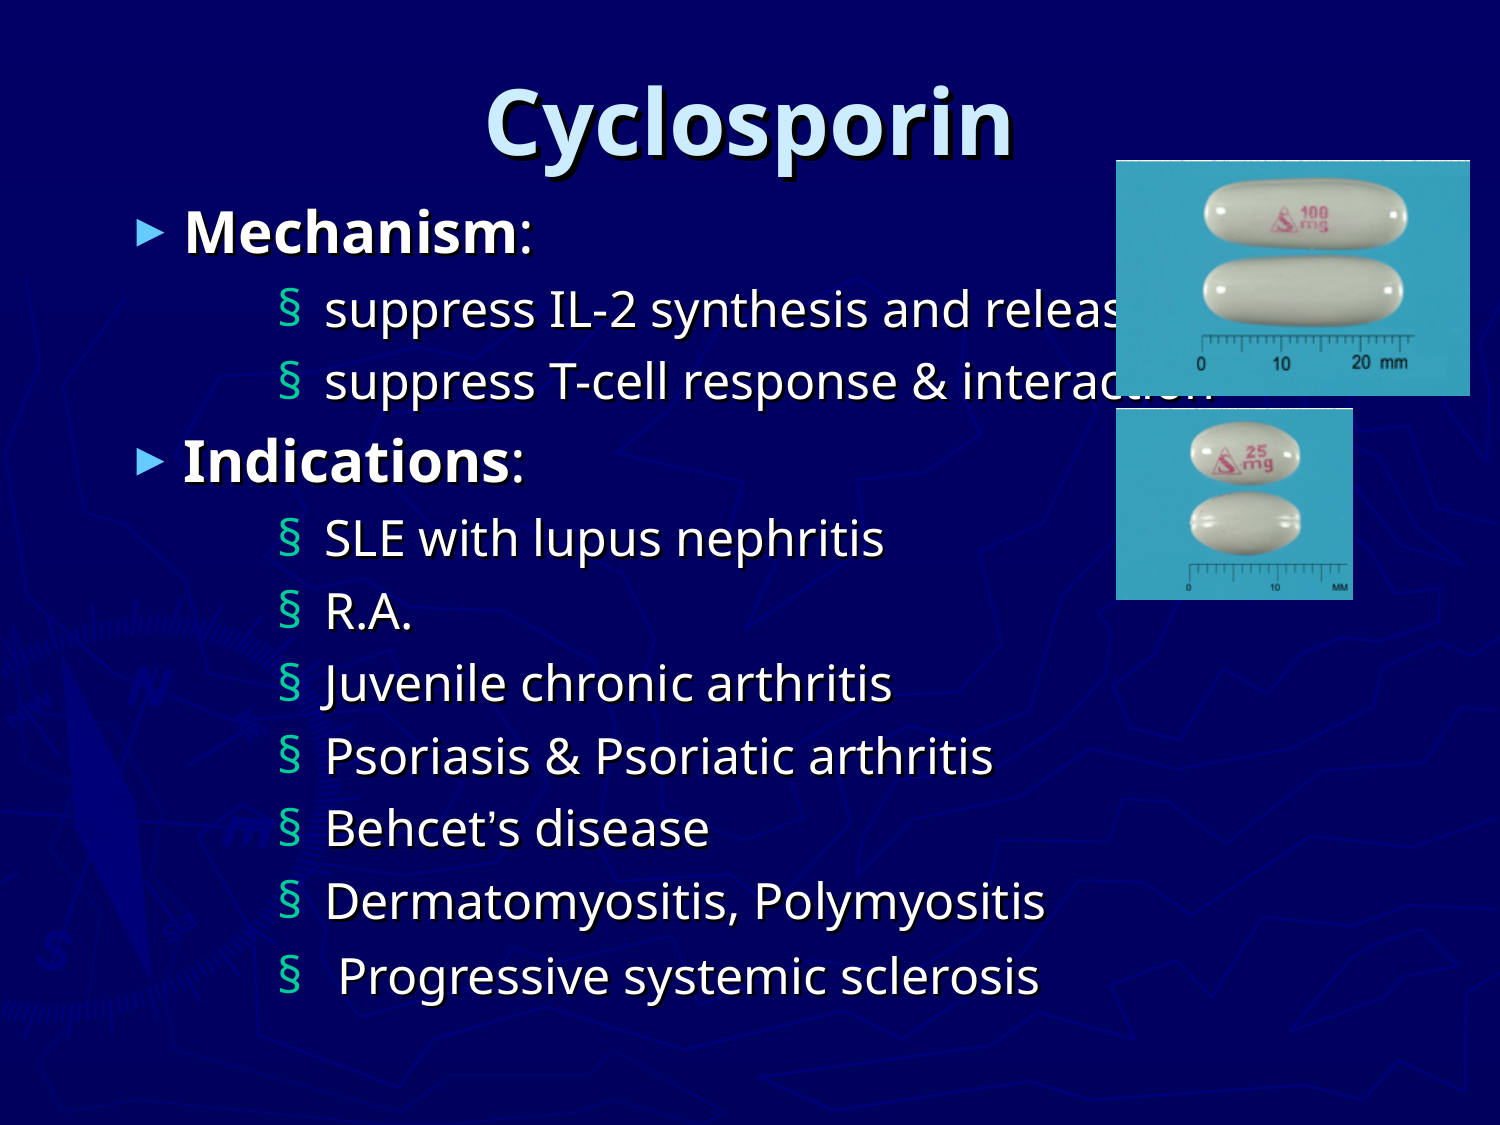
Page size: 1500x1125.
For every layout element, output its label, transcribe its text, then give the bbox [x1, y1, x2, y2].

picture [1116, 408, 1353, 600]
picture [1116, 160, 1470, 396]
list Mechanism: suppress IL-2 synthesis and release suppress T-cell response & interaction Indications: SLE with lupus nephritis R.A. Juvenile chronic arthritis Psoriasis & Psoriatic arthritis Behcet’s disease Dermatomyositis, Polymyositis Progressive systemic sclerosis [112, 187, 1401, 1051]
title Cyclosporin [112, 24, 1388, 187]
